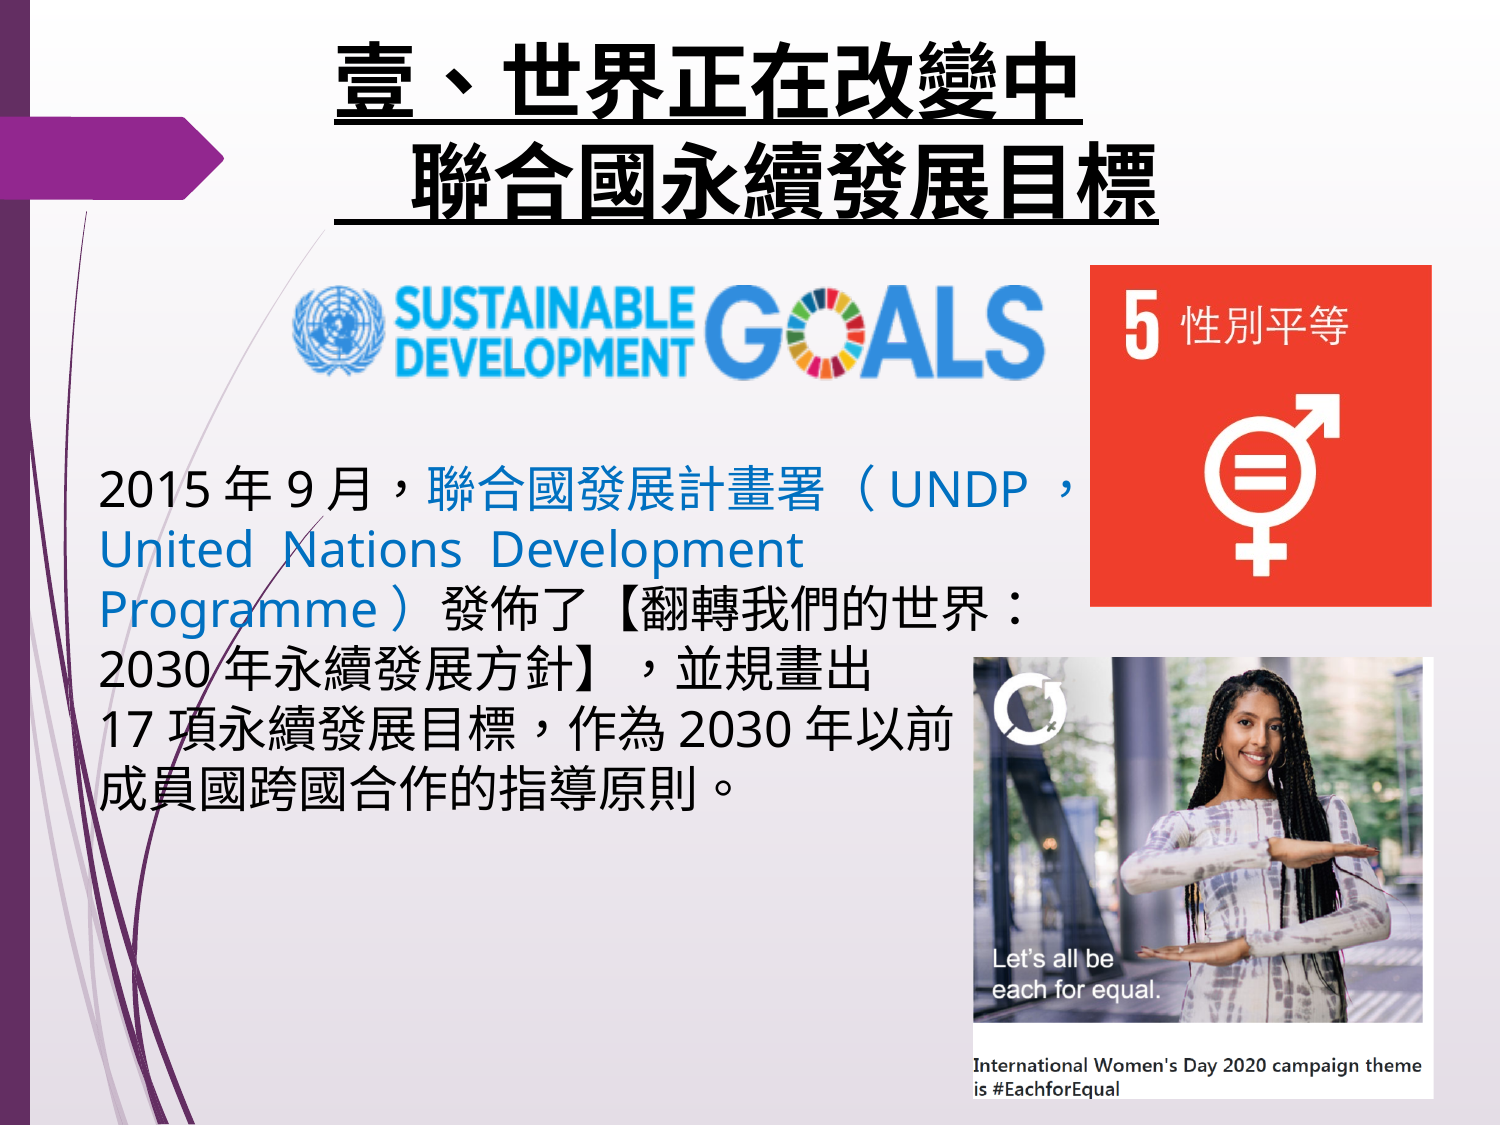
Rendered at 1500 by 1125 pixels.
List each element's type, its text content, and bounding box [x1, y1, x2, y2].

title 壹、世界正在改變中 聯合國永續發展目標 [318, 22, 1400, 274]
picture [259, 285, 1070, 401]
picture [973, 657, 1434, 1099]
text_box 2015年9月，聯合國發展計畫署（UNDP，United Nations Development Programme）發佈了【翻轉我們的世界：2030年永續發展方針】，並規畫出 17項永續發展目標，作為2030年以前， 成員國跨國合作的指導原則。 [83, 450, 1125, 825]
picture [1090, 265, 1432, 607]
